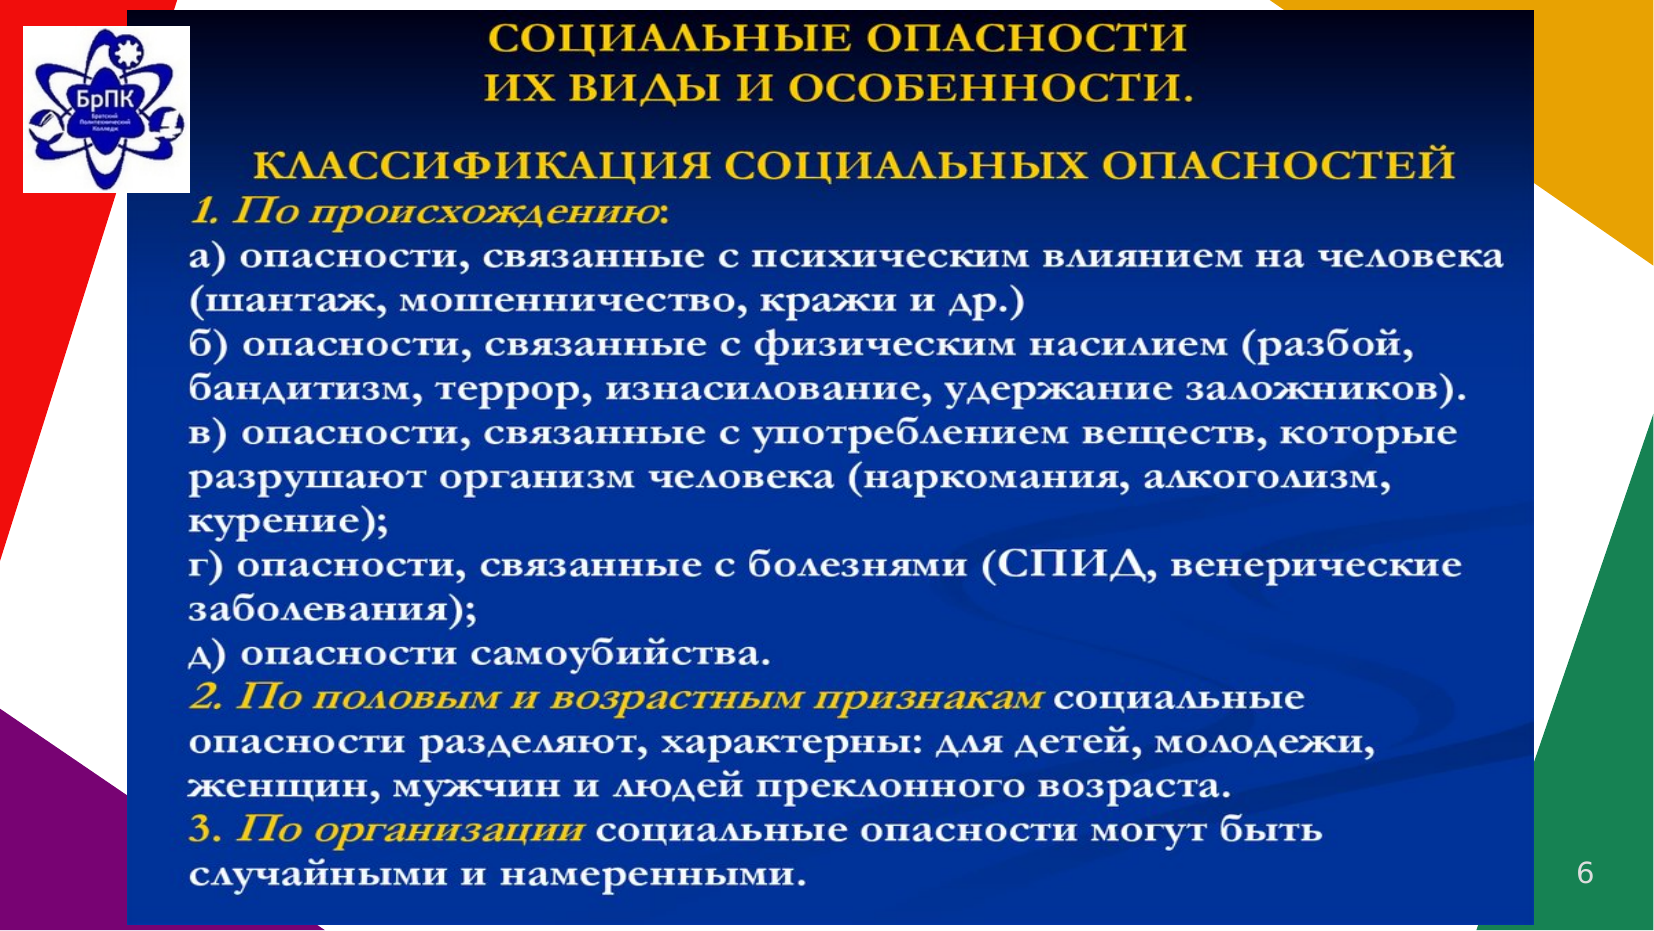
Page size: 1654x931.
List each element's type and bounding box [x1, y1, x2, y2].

picture [23, 10, 1534, 925]
